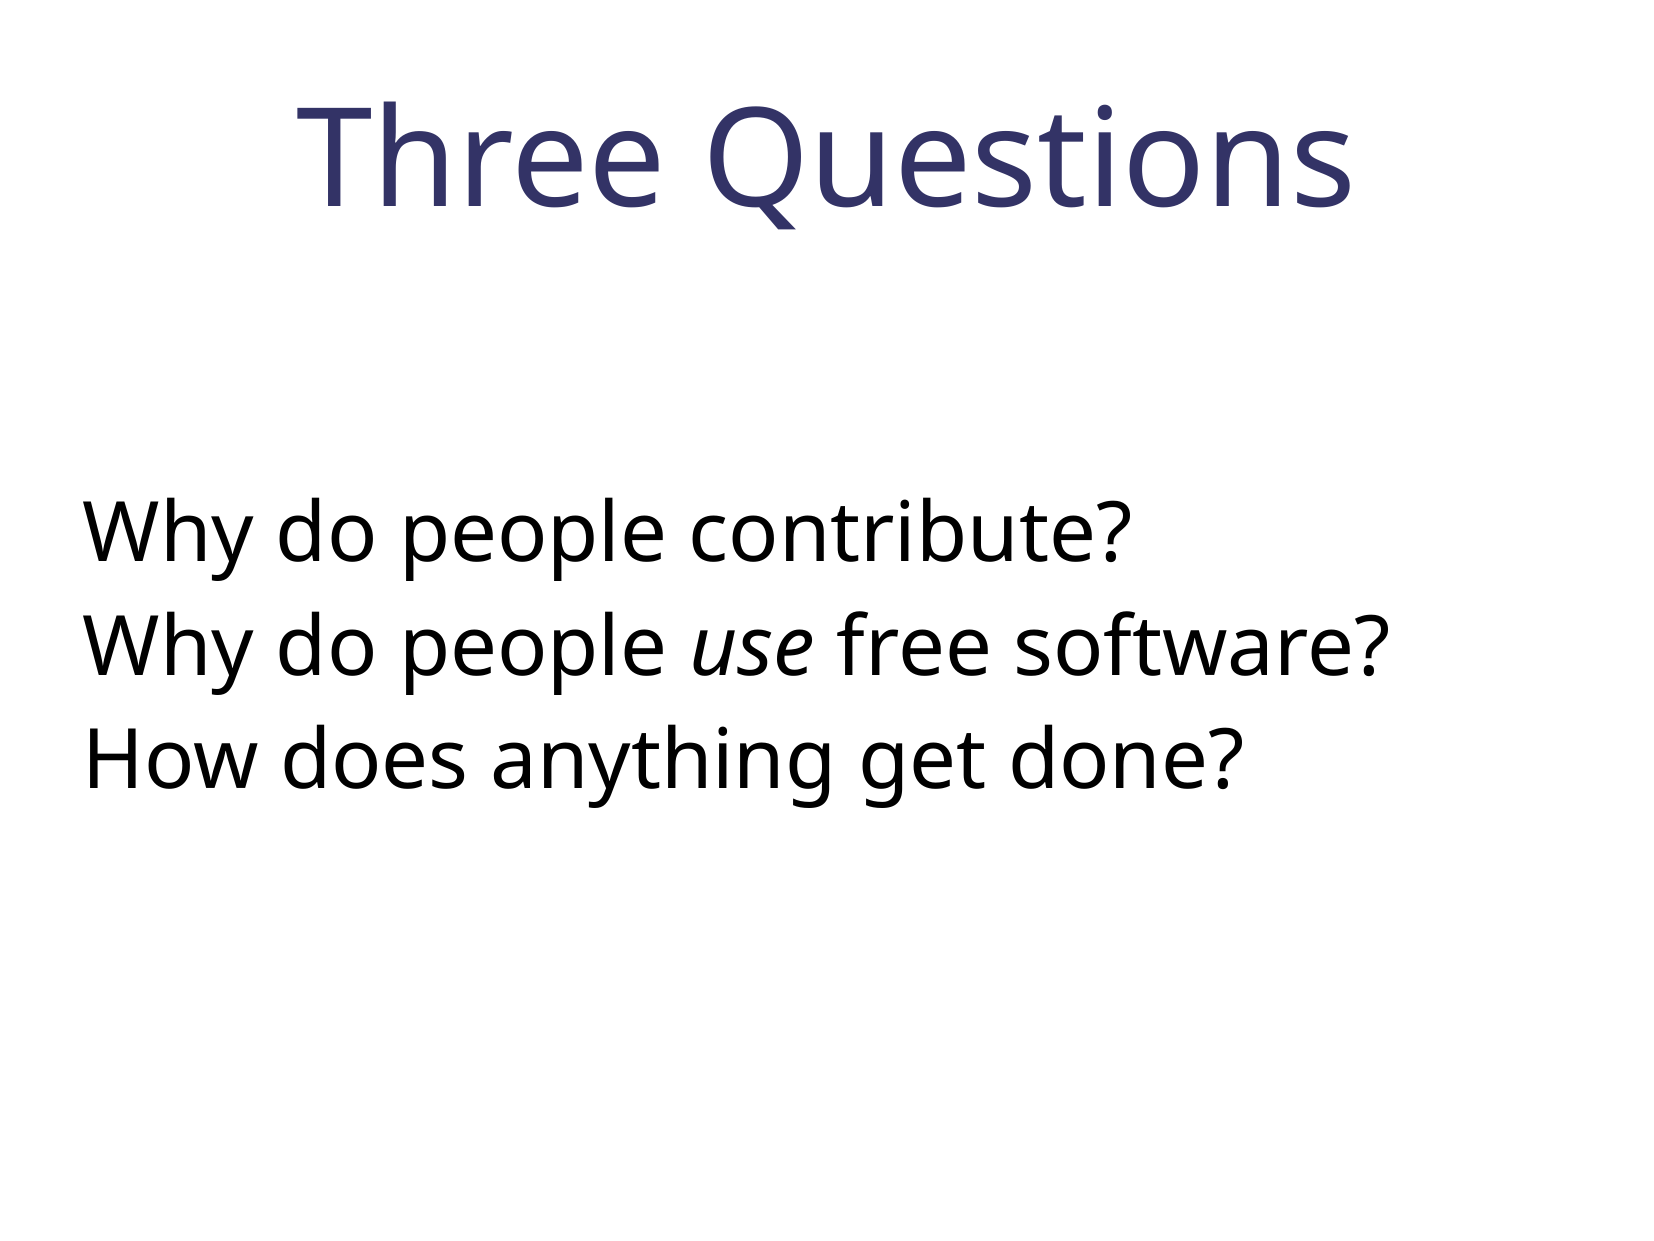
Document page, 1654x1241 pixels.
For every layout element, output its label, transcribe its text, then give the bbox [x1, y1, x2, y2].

title Three Questions [82, 56, 1571, 250]
subtitle Why do people contribute? Why do people use free software? How does anything get done? [82, 297, 1571, 1102]
